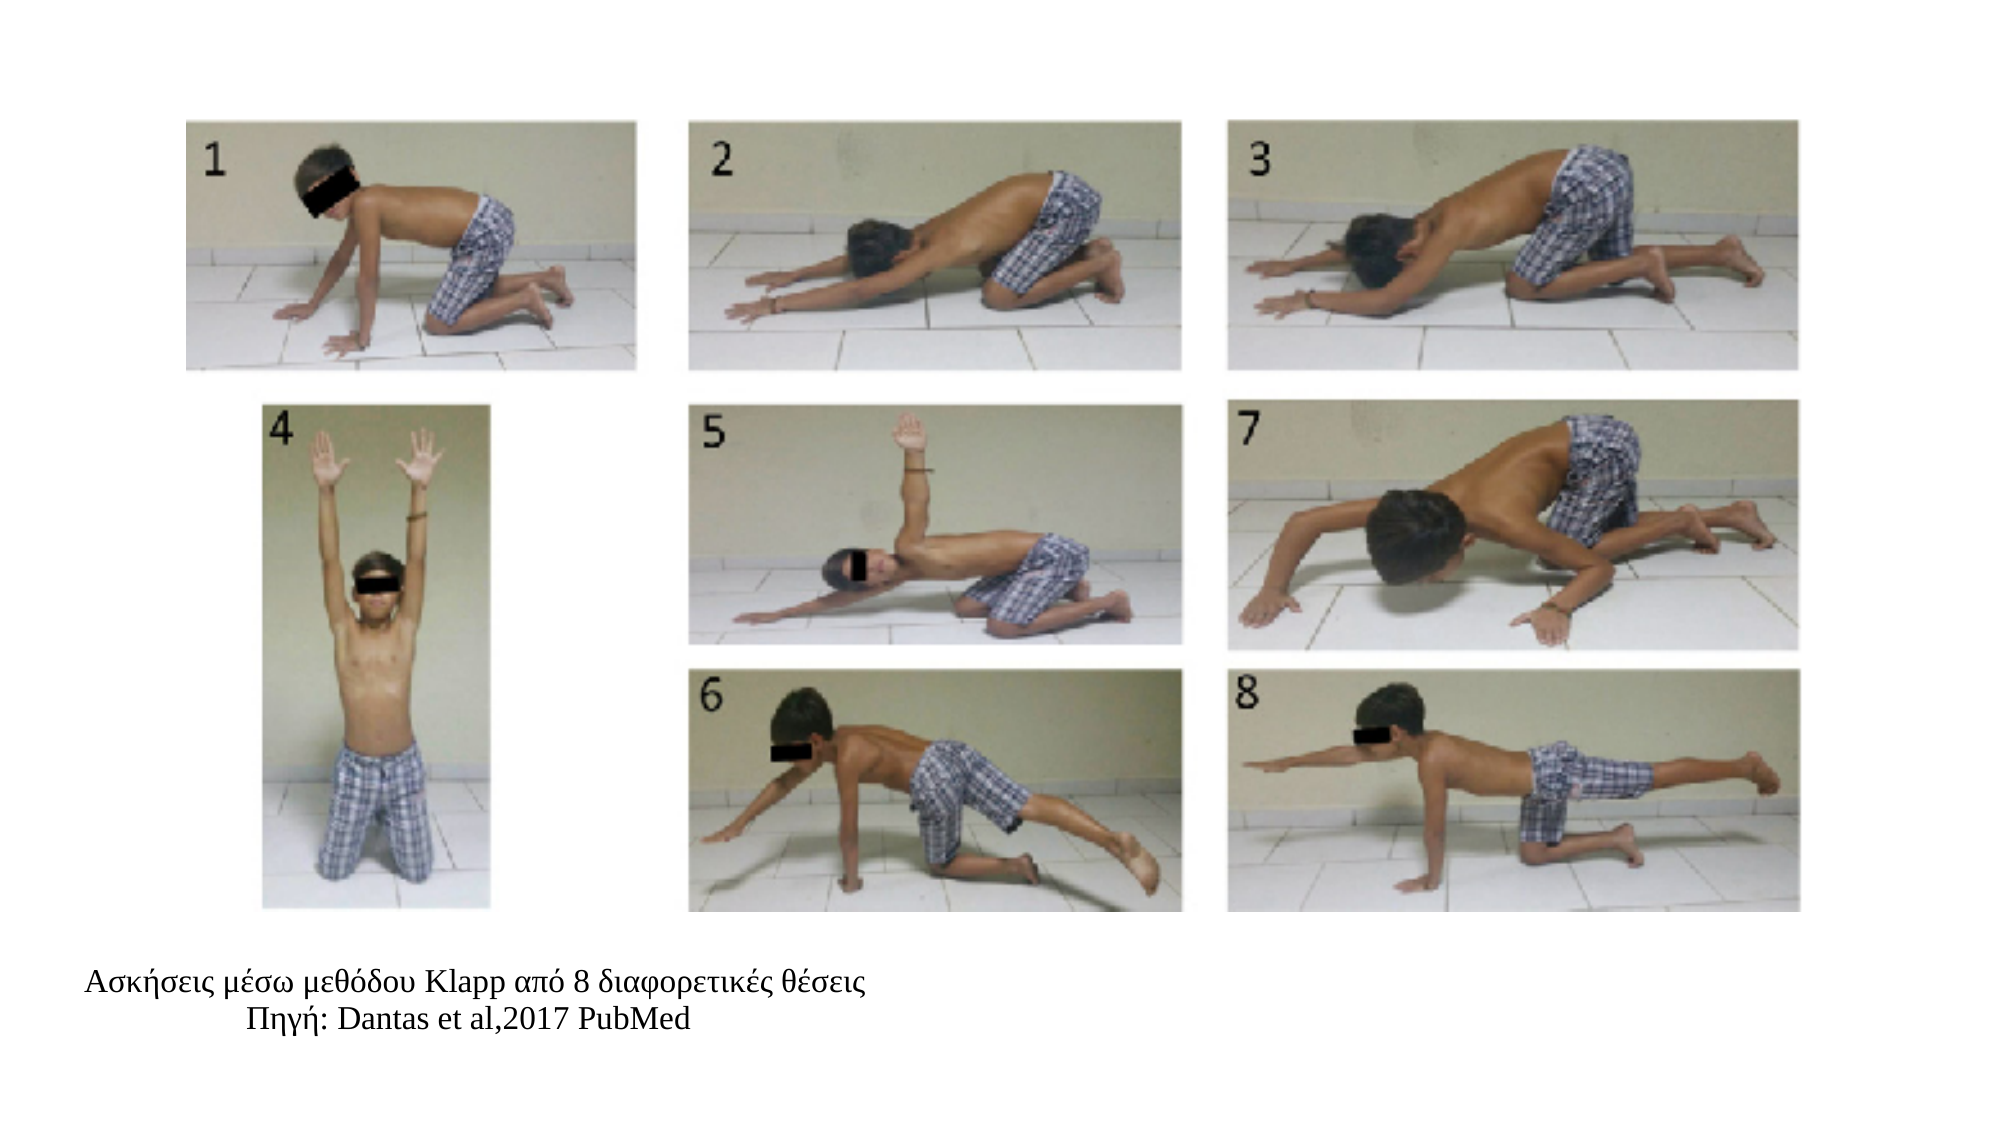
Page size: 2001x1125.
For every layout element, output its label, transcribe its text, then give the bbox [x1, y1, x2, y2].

list Ασκήσεις μέσω μεθόδου Klapp από 8 διαφορετικές θέσεις Πηγή: Dantas et al,2017 PubMed [55, 82, 1938, 1071]
picture [186, 118, 1804, 912]
